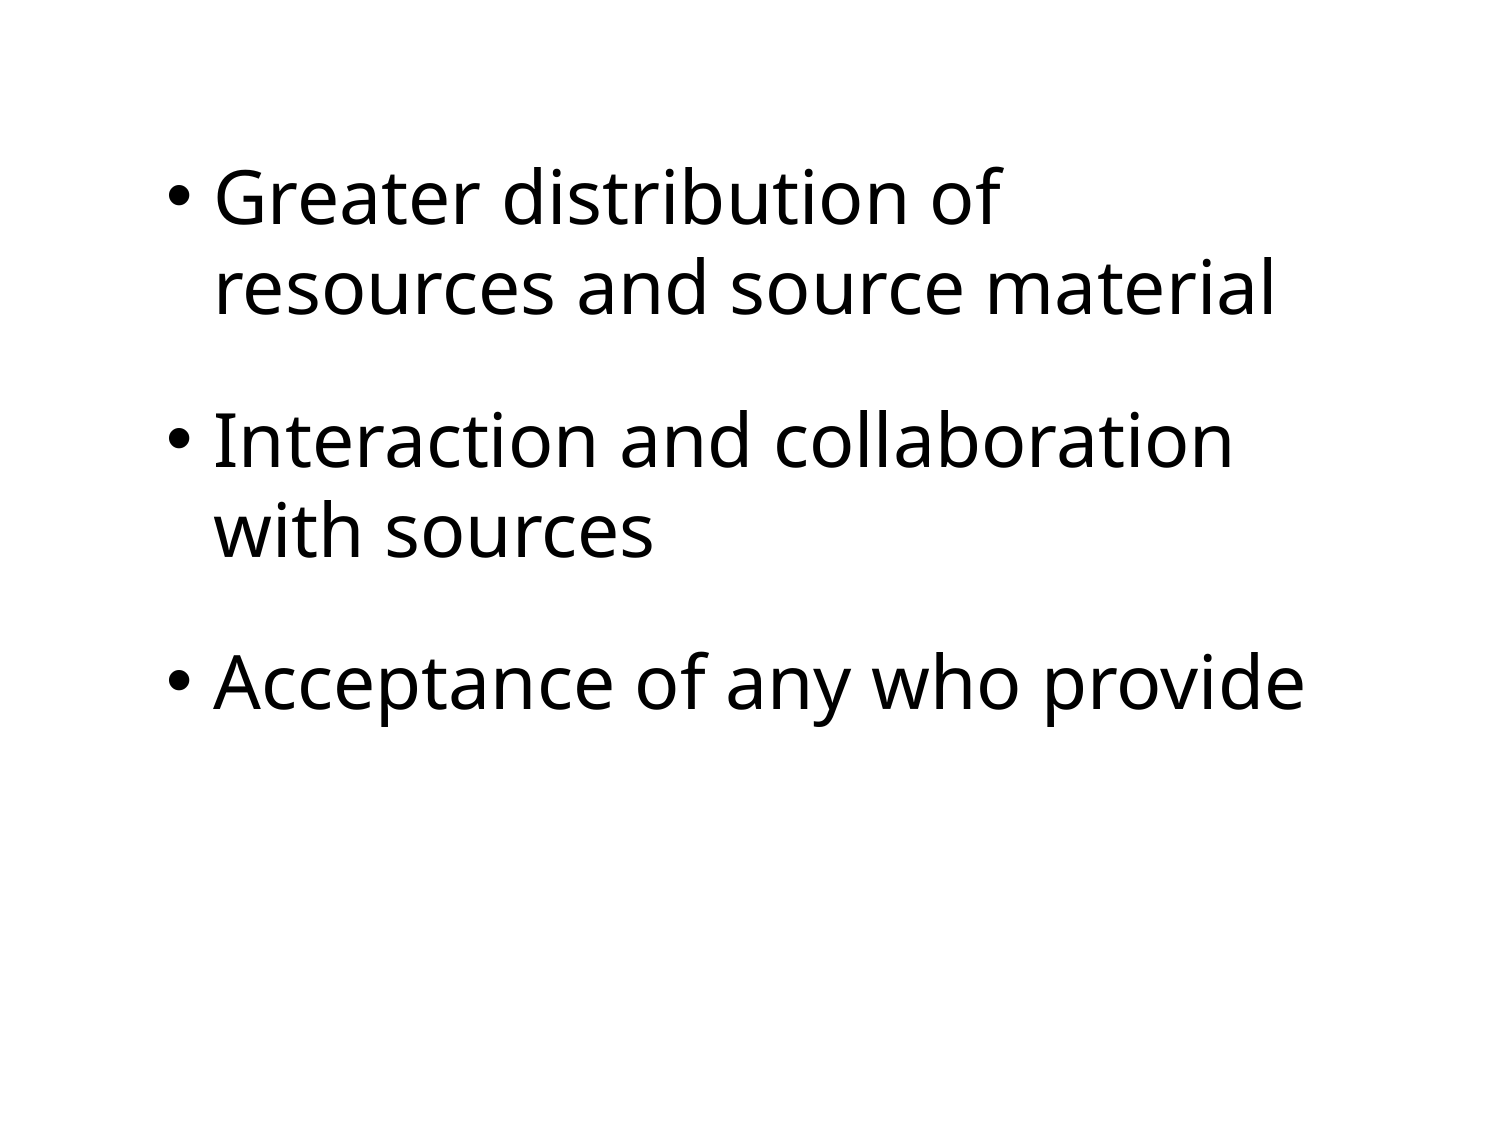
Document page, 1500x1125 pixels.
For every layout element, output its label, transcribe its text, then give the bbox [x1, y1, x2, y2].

text_box Greater distribution of resources and source material Interaction and collaboration with sources Acceptance of any who provide [151, 142, 1348, 885]
